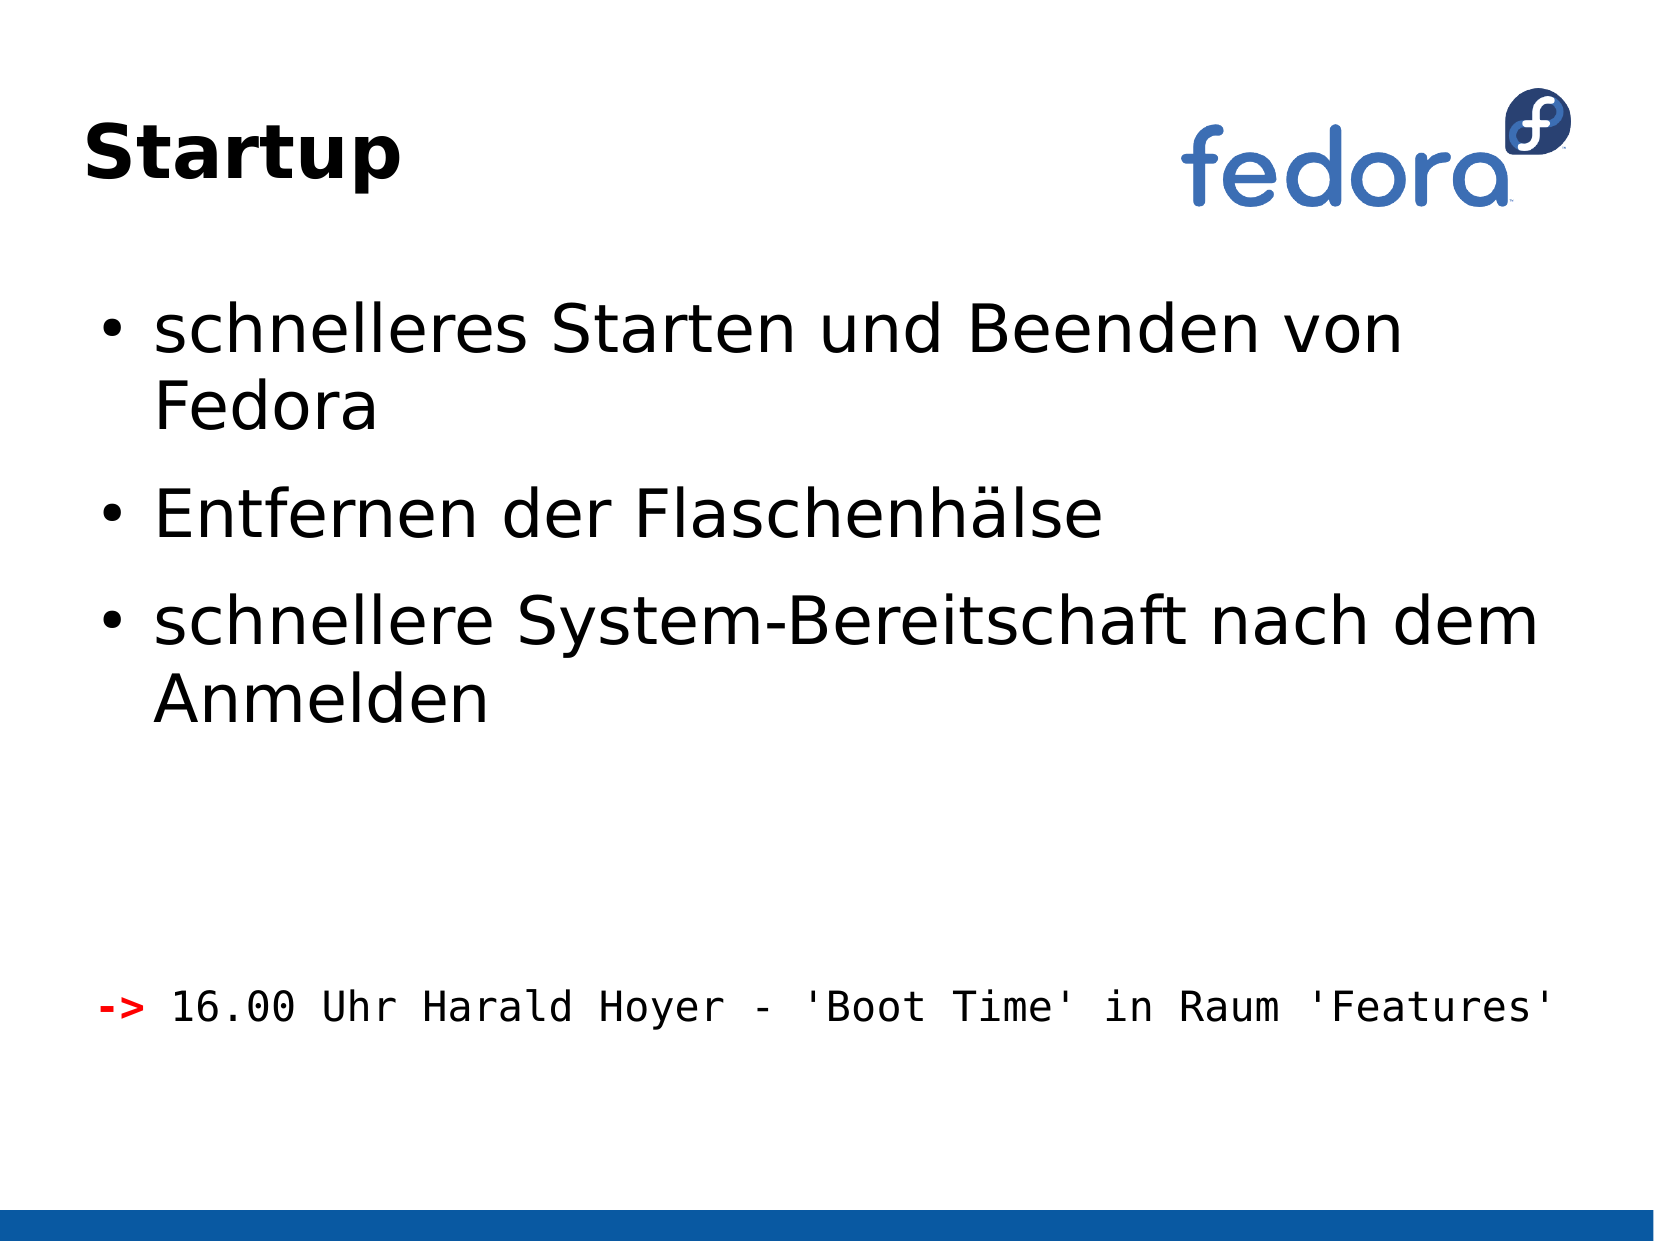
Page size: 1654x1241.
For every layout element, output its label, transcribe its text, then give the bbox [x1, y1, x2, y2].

list schnelleres Starten und Beenden von Fedora Entfernen der Flaschenhälse schnellere System-Bereitschaft nach dem Anmelden -> 16.00 Uhr Harald Hoyer - 'Boot Time' in Raum 'Features' [82, 290, 1571, 1109]
title Startup [82, 49, 1571, 257]
picture [0, 1210, 1654, 1241]
